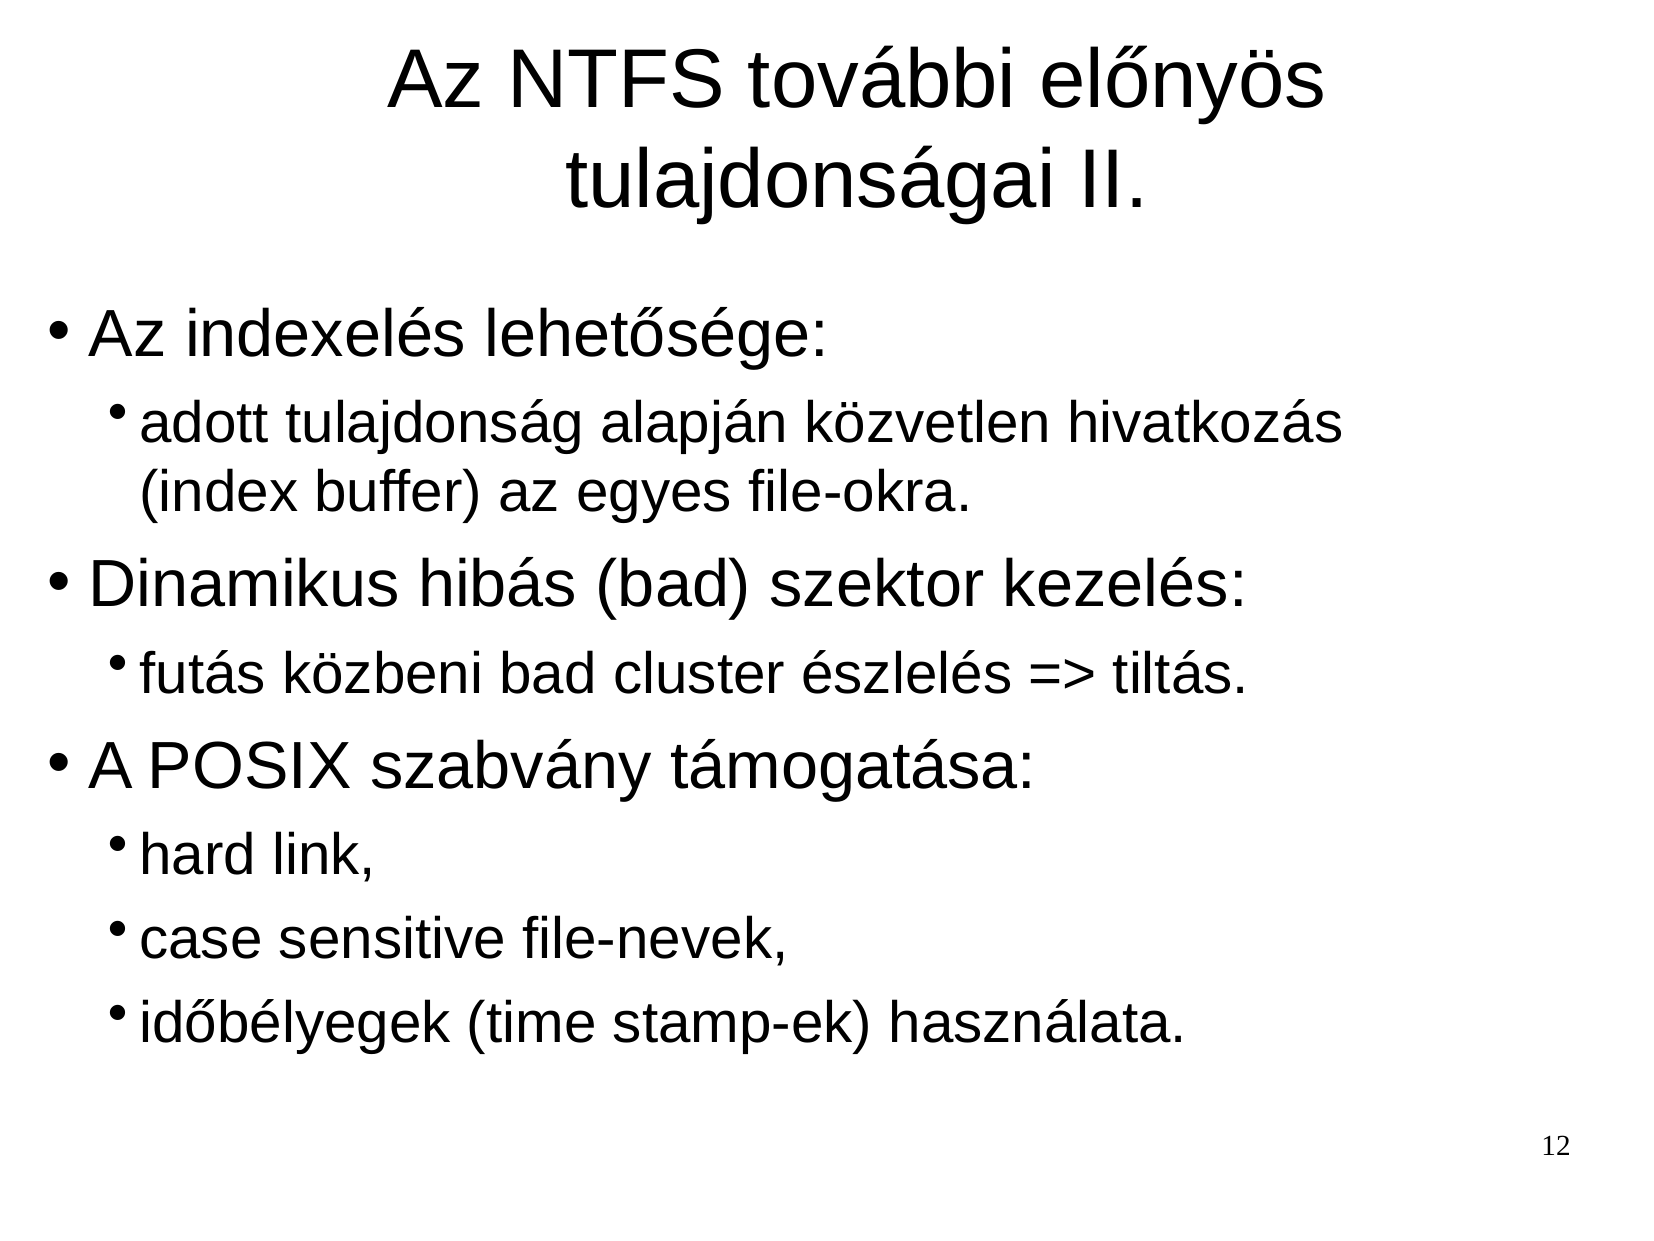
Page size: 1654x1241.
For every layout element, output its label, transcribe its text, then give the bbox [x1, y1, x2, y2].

list Az indexelés lehetősége: adott tulajdonság alapján közvetlen hivatkozás (index buffer) az egyes file-okra. Dinamikus hibás (bad) szektor kezelés: futás közbeni bad cluster észlelés => tiltás. A POSIX szabvány támogatása: hard link, case sensitive file-nevek, időbélyegek (time stamp-ek) használata. [32, 281, 1654, 1141]
title Az NTFS további előnyös tulajdonságai II. [136, 20, 1543, 228]
